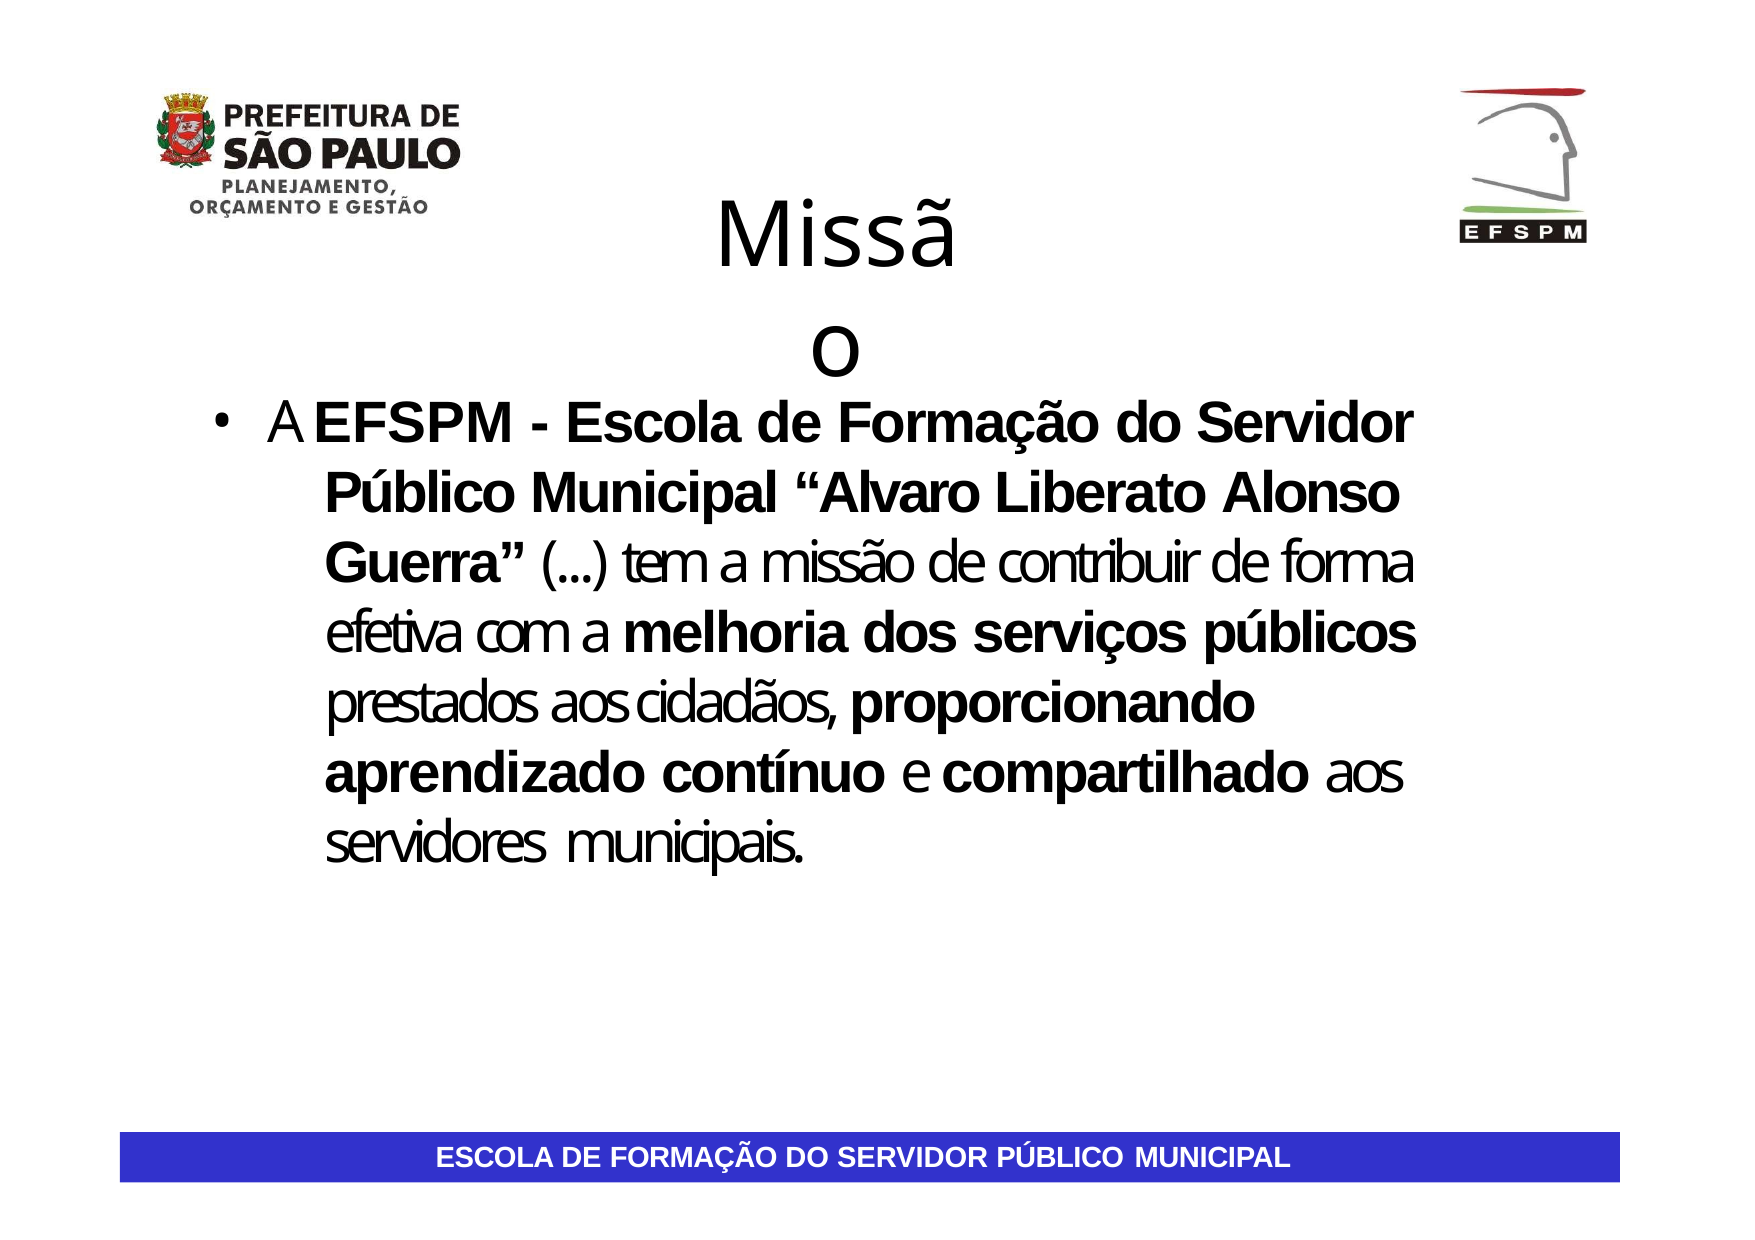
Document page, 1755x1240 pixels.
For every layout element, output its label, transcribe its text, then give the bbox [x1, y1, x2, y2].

text_box ESCOLA DE FORMAÇÃO DO SERVIDOR PÚBLICO MUNICIPAL [433, 1134, 1298, 1178]
title Missão [711, 172, 1007, 287]
text_box A EFSPM - Escola de Formação do Servidor Público Municipal “Alvaro Liberato Alonso Guerra” (...) tem a missão de contribuir de forma efetiva com a melhoria dos serviços públicos prestados aos cidadãos, proporcionando aprendizado contínuo e compartilhado aos servidores municipais. [207, 382, 1522, 877]
